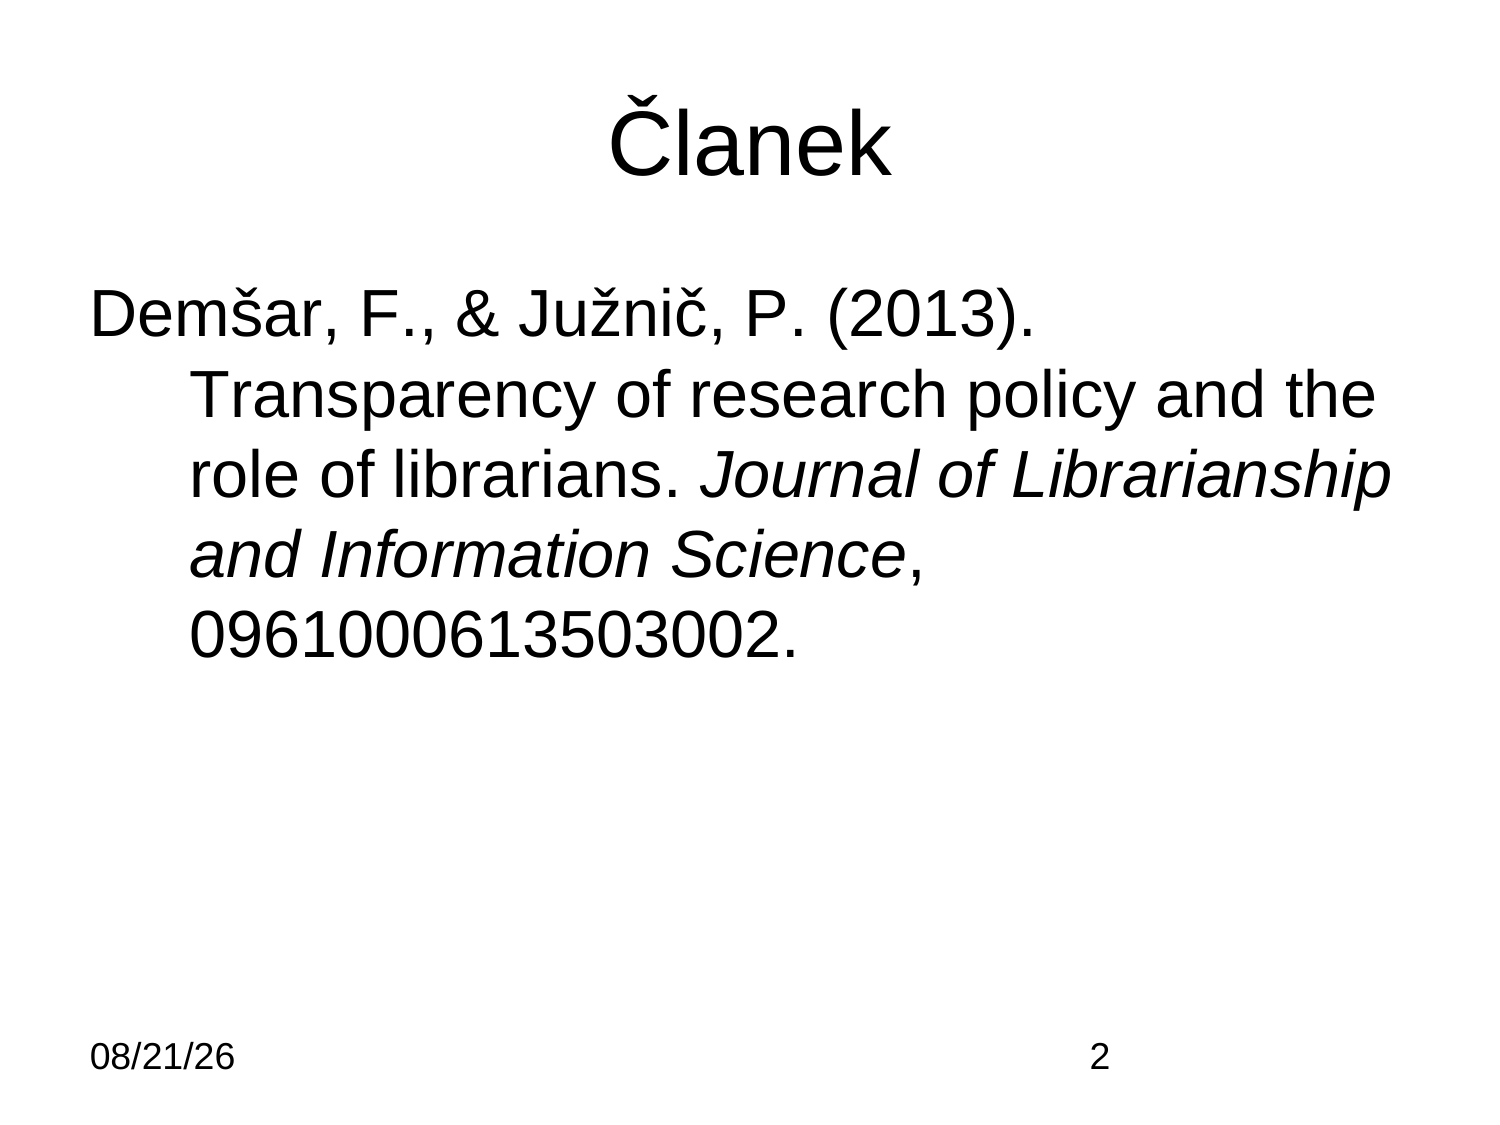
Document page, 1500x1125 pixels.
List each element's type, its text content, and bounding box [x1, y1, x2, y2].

list Demšar, F., & Južnič, P. (2013). Transparency of research policy and the role of librarians. Journal of Librarianship and Information Science, 0961000613503002. [75, 262, 1426, 1006]
title Članek [75, 45, 1426, 233]
